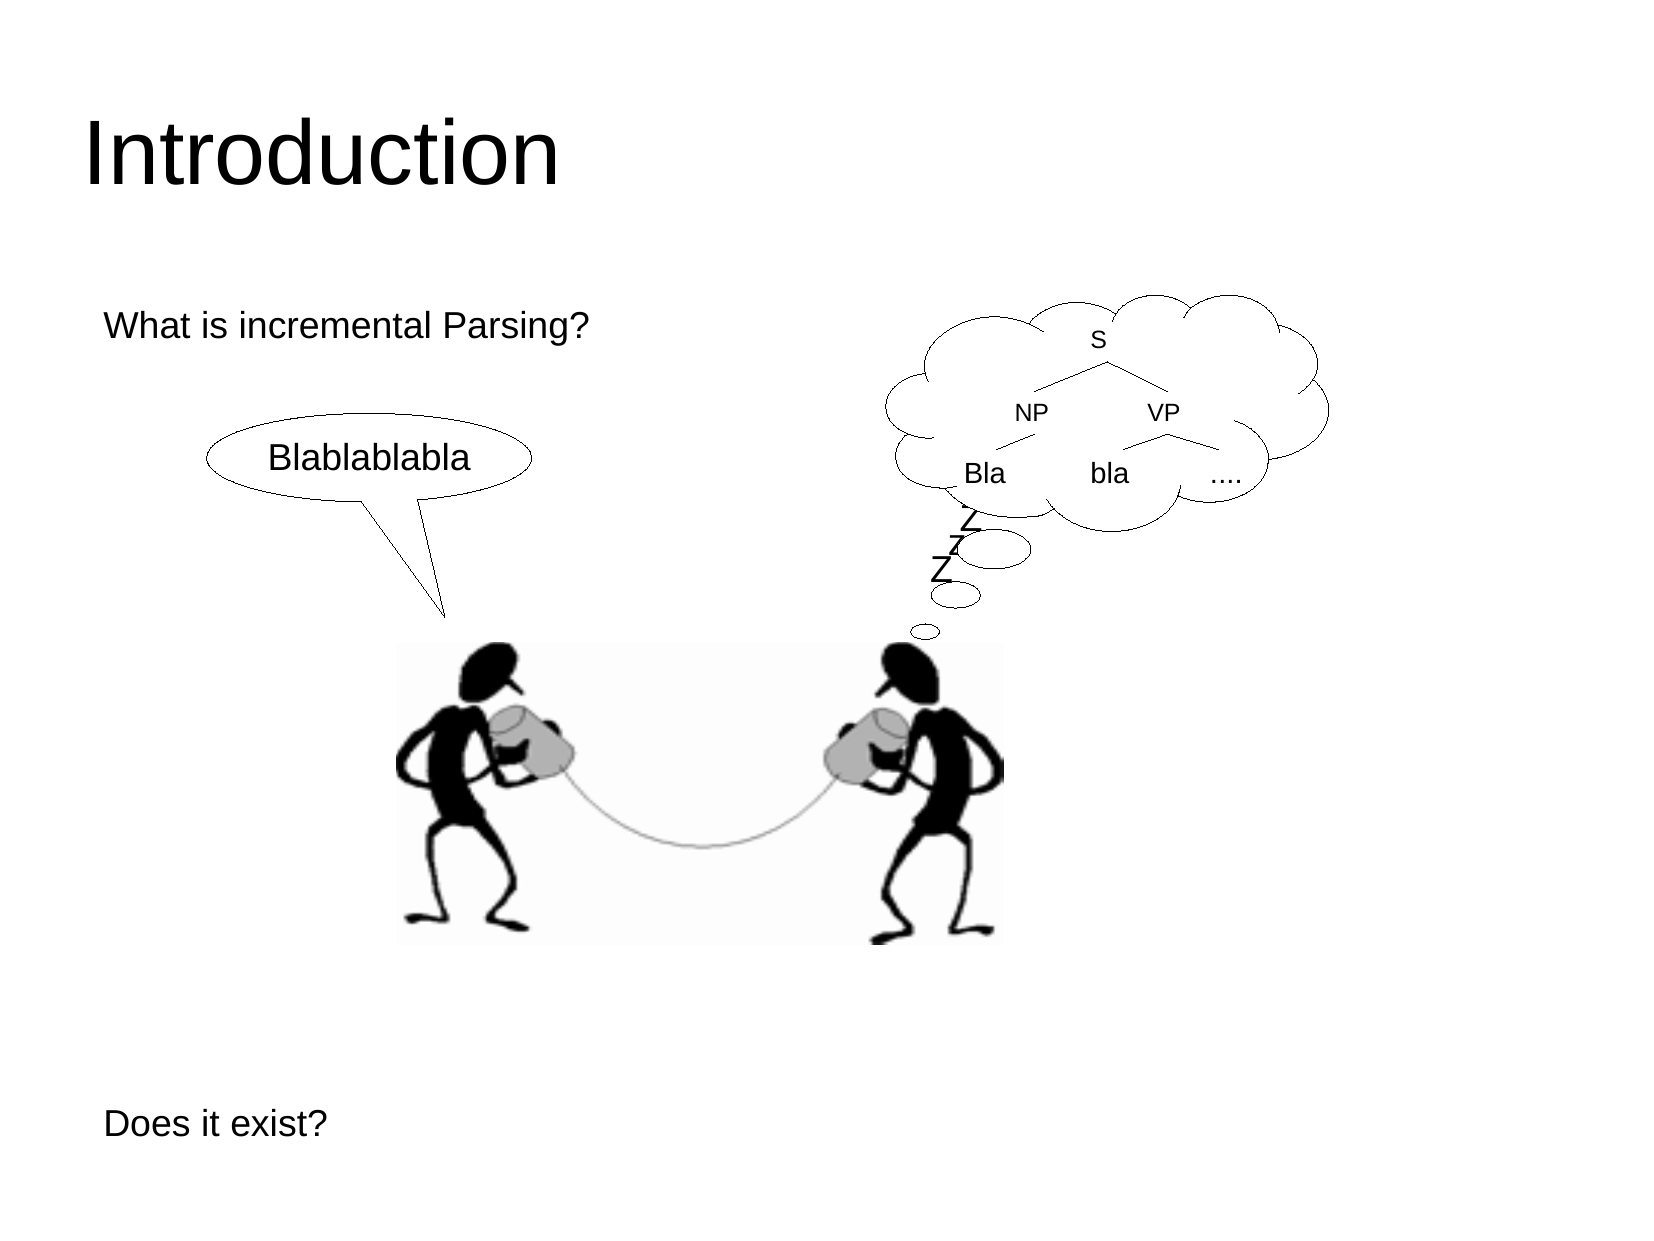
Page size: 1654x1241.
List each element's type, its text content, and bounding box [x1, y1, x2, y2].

text_box [957, 529, 1031, 569]
text_box Blablablabla [206, 413, 532, 618]
text_box [1183, 498, 1235, 503]
text_box Z [993, 516, 1004, 530]
text_box Does it exist? [88, 1094, 798, 1152]
text_box [885, 295, 1329, 532]
text_box Z [944, 490, 980, 513]
text_box VP [1132, 391, 1203, 435]
text_box Bla [949, 449, 1045, 498]
text_box .... [1170, 449, 1266, 498]
picture [396, 642, 1004, 945]
text_box NP [999, 391, 1070, 435]
text_box Z [915, 540, 975, 598]
text_box [931, 581, 981, 609]
text_box z [933, 513, 993, 571]
text_box bla [1075, 449, 1170, 498]
text_box z [1004, 517, 1022, 524]
text_box What is incremental Parsing? [88, 297, 798, 355]
text_box S [1075, 318, 1139, 362]
title Introduction [82, 56, 1571, 250]
text_box [910, 623, 940, 640]
